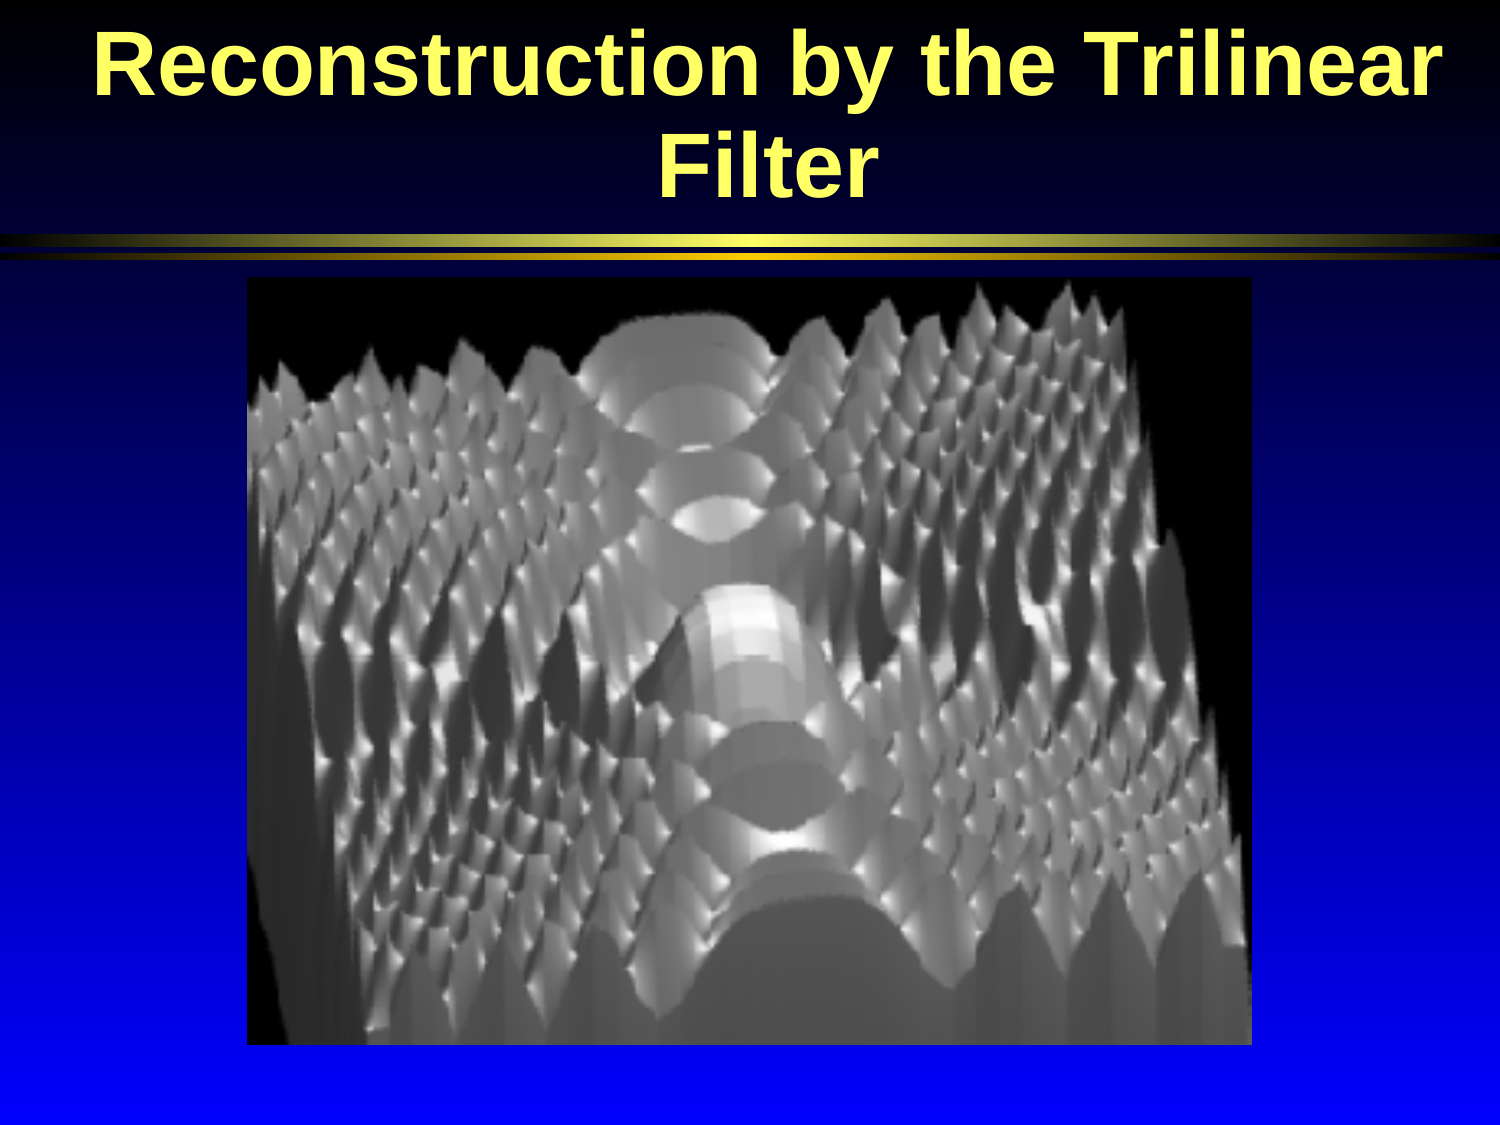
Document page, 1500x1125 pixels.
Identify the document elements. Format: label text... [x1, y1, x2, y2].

picture [247, 277, 1252, 1045]
title Reconstruction by the Trilinear Filter [0, 4, 1500, 225]
